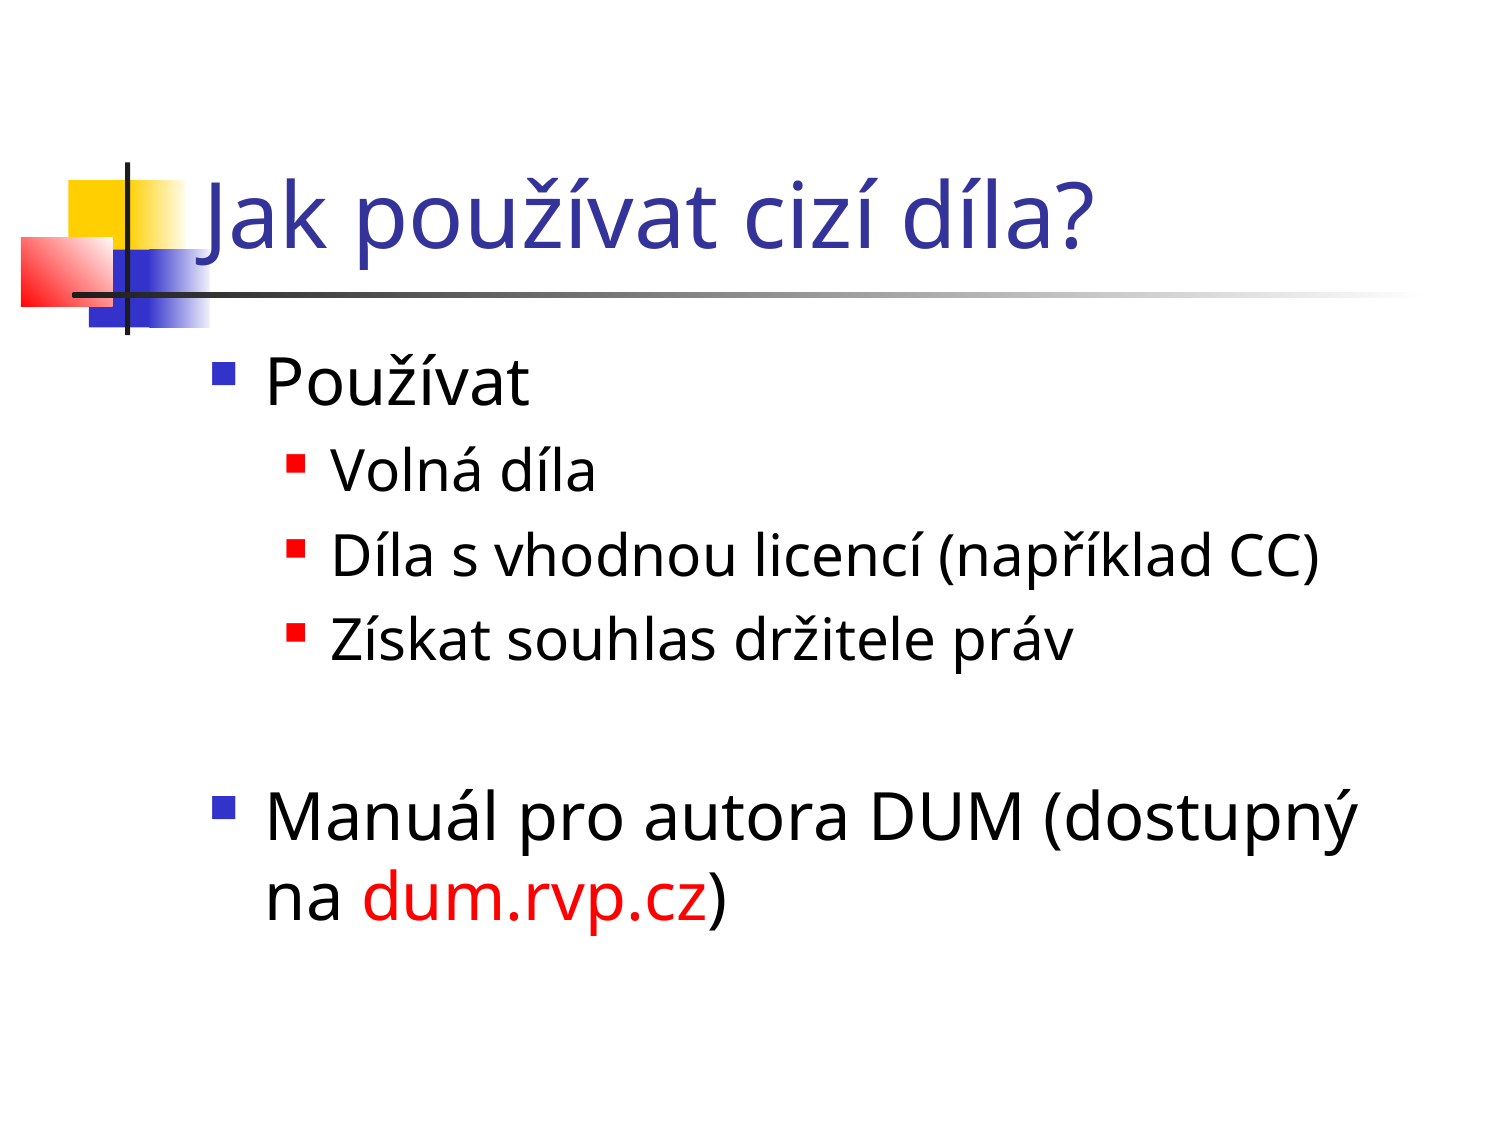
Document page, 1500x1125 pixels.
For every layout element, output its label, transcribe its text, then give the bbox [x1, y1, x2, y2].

title Jak používat cizí díla? [188, 35, 1468, 276]
list Používat Volná díla Díla s vhodnou licencí (například CC) Získat souhlas držitele práv Manuál pro autora DUM (dostupný na dum.rvp.cz) [193, 331, 1469, 1039]
